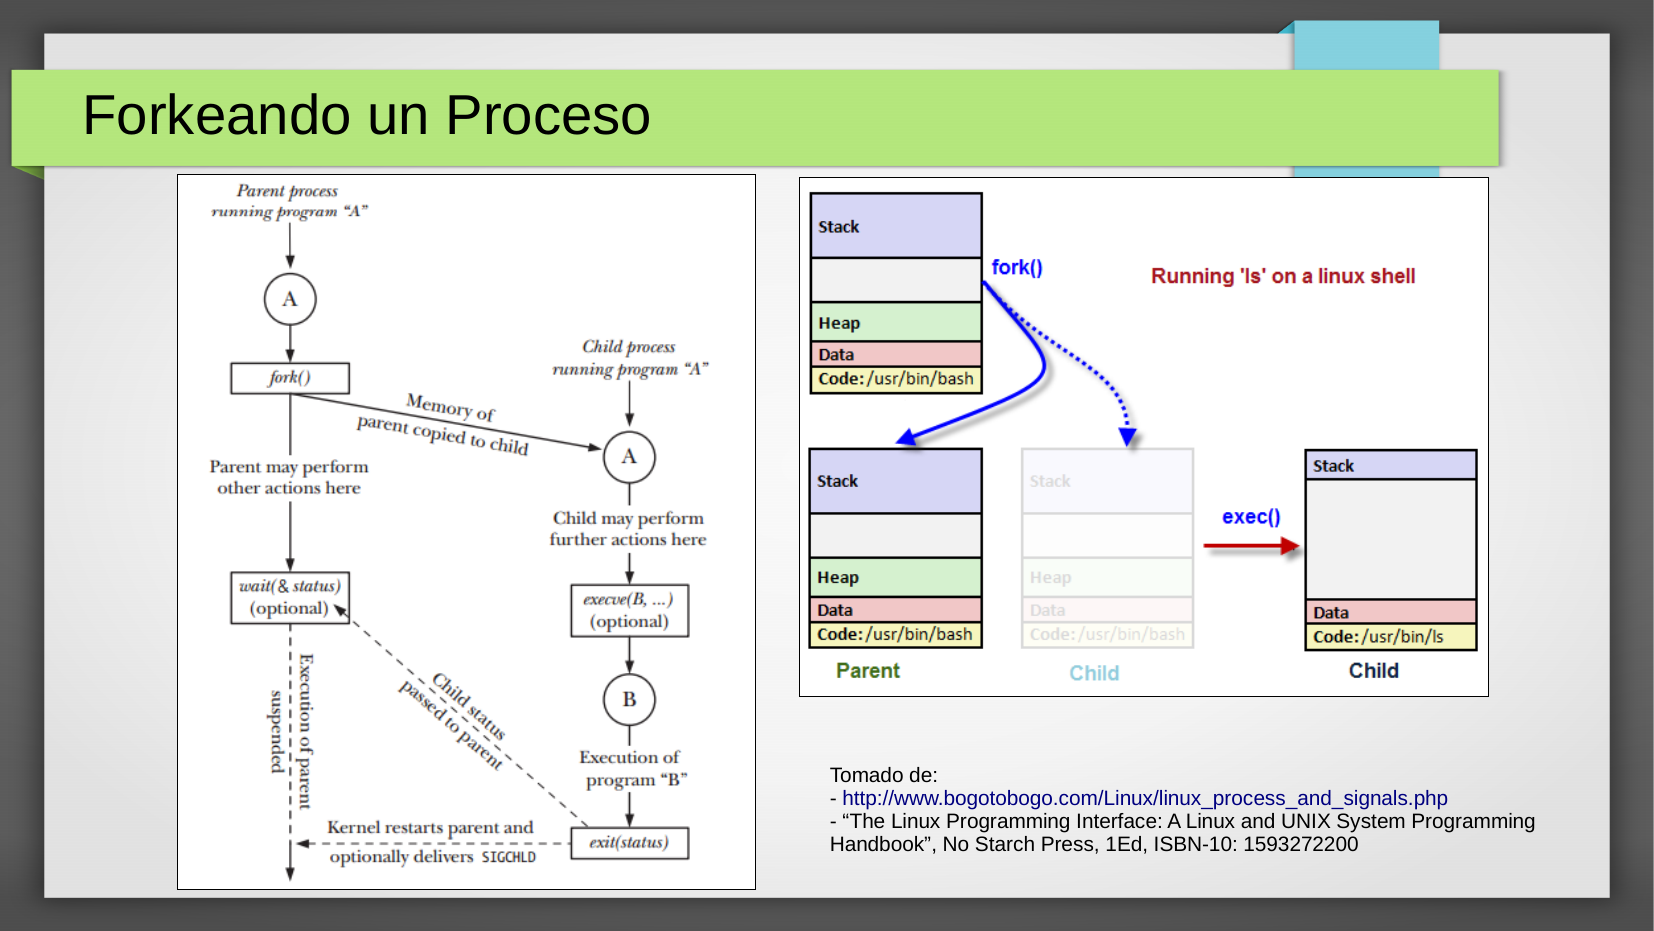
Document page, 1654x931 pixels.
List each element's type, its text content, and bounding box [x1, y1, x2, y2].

title Forkeando un Proceso [82, 70, 1264, 160]
picture [0, 0, 1654, 931]
text_box Tomado de: - http://www.bogotobogo.com/Linux/linux_process_and_signals.php - “The Linux Programming Interface: A Linux and UNIX System Programming Handbook”, No Starch Press, 1Ed, ISBN-10: 1593272200 [814, 755, 1595, 888]
